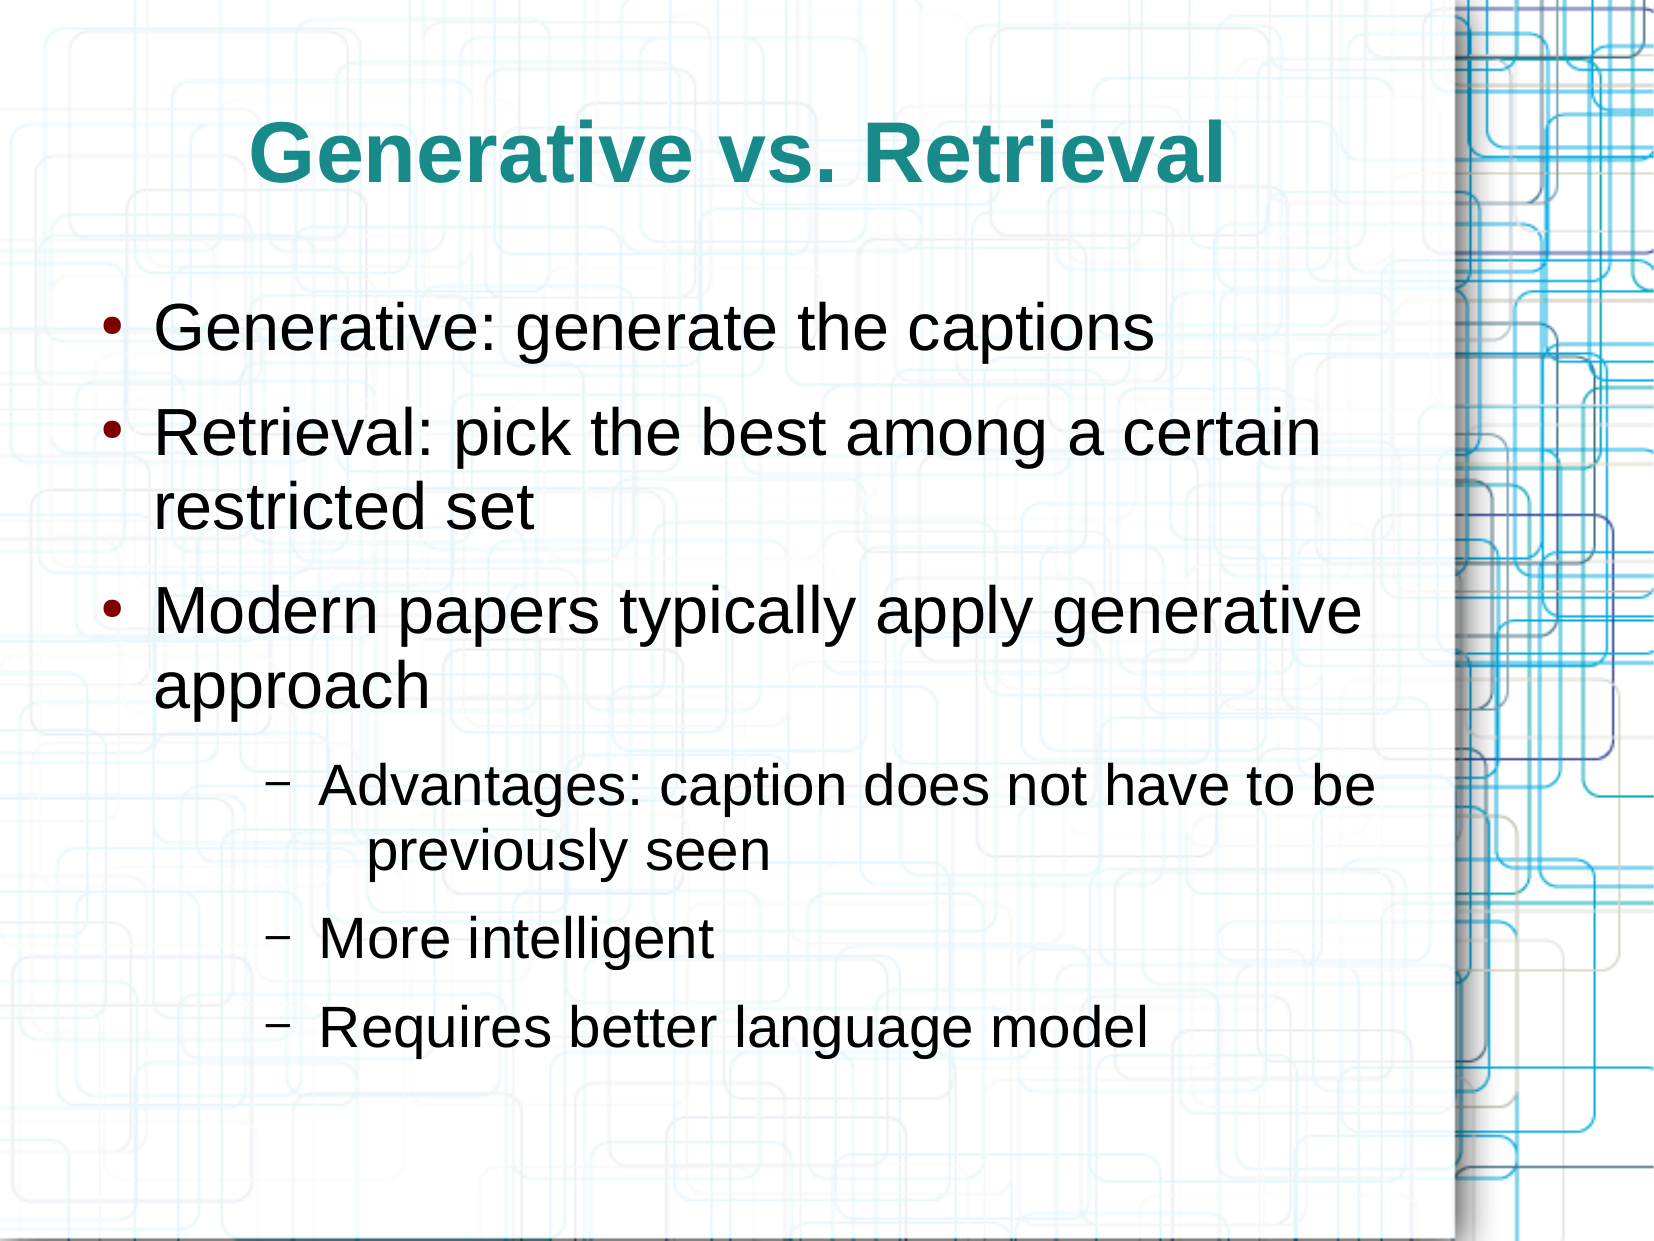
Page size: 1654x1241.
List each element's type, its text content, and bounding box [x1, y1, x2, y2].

picture [0, 0, 1654, 1241]
title Generative vs. Retrieval [59, 49, 1418, 257]
list Generative: generate the captions Retrieval: pick the best among a certain restricted set Modern papers typically apply generative approach Advantages: caption does not have to be previously seen More intelligent Requires better language model [82, 290, 1418, 1109]
